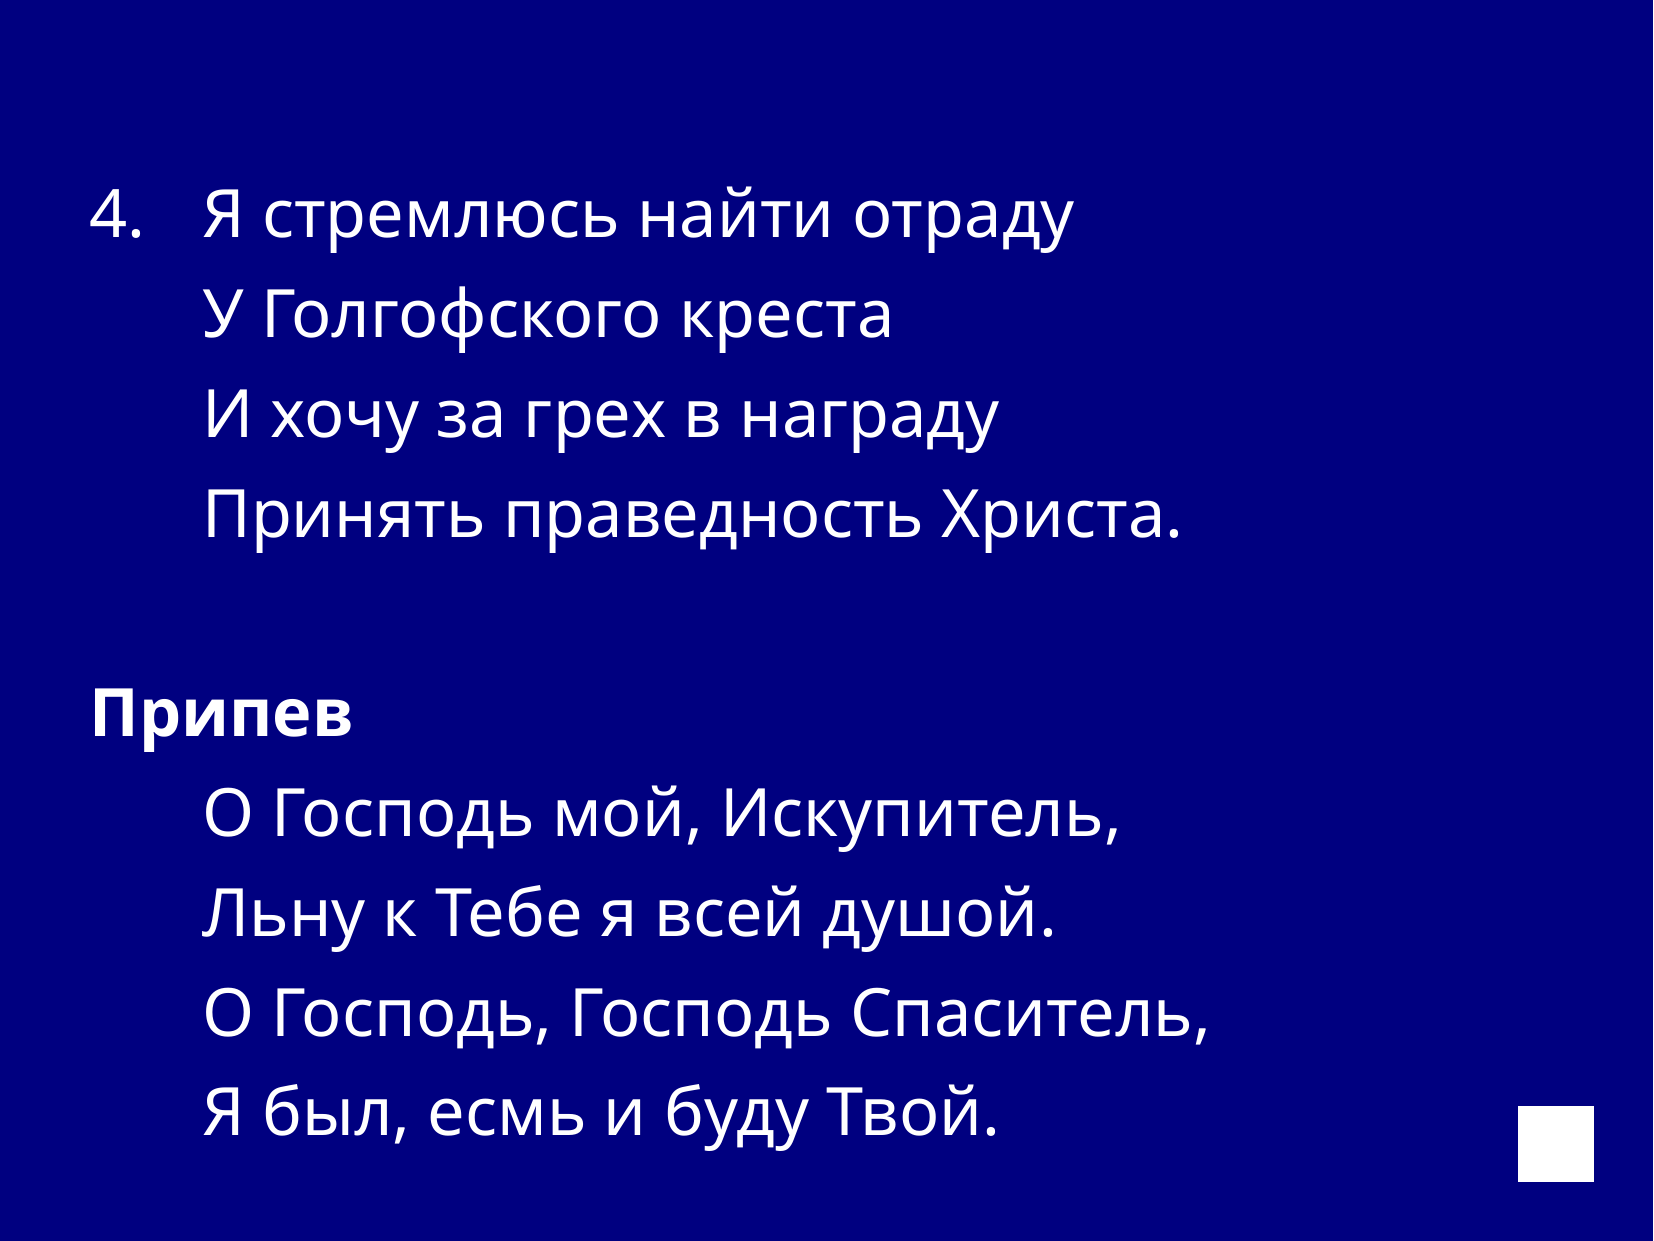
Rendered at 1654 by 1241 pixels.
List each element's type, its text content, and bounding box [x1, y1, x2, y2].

text_box [1518, 1106, 1594, 1182]
text_box 4. Я стремлюсь найти отраду У Голгофского креста И хочу за грех в награду Принять праведность Христа. Припев О Господь мой, Искупитель, Льну к Тебе я всей душой. О Господь, Господь Спаситель, Я был, есмь и буду Твой. [75, 150, 1576, 1163]
